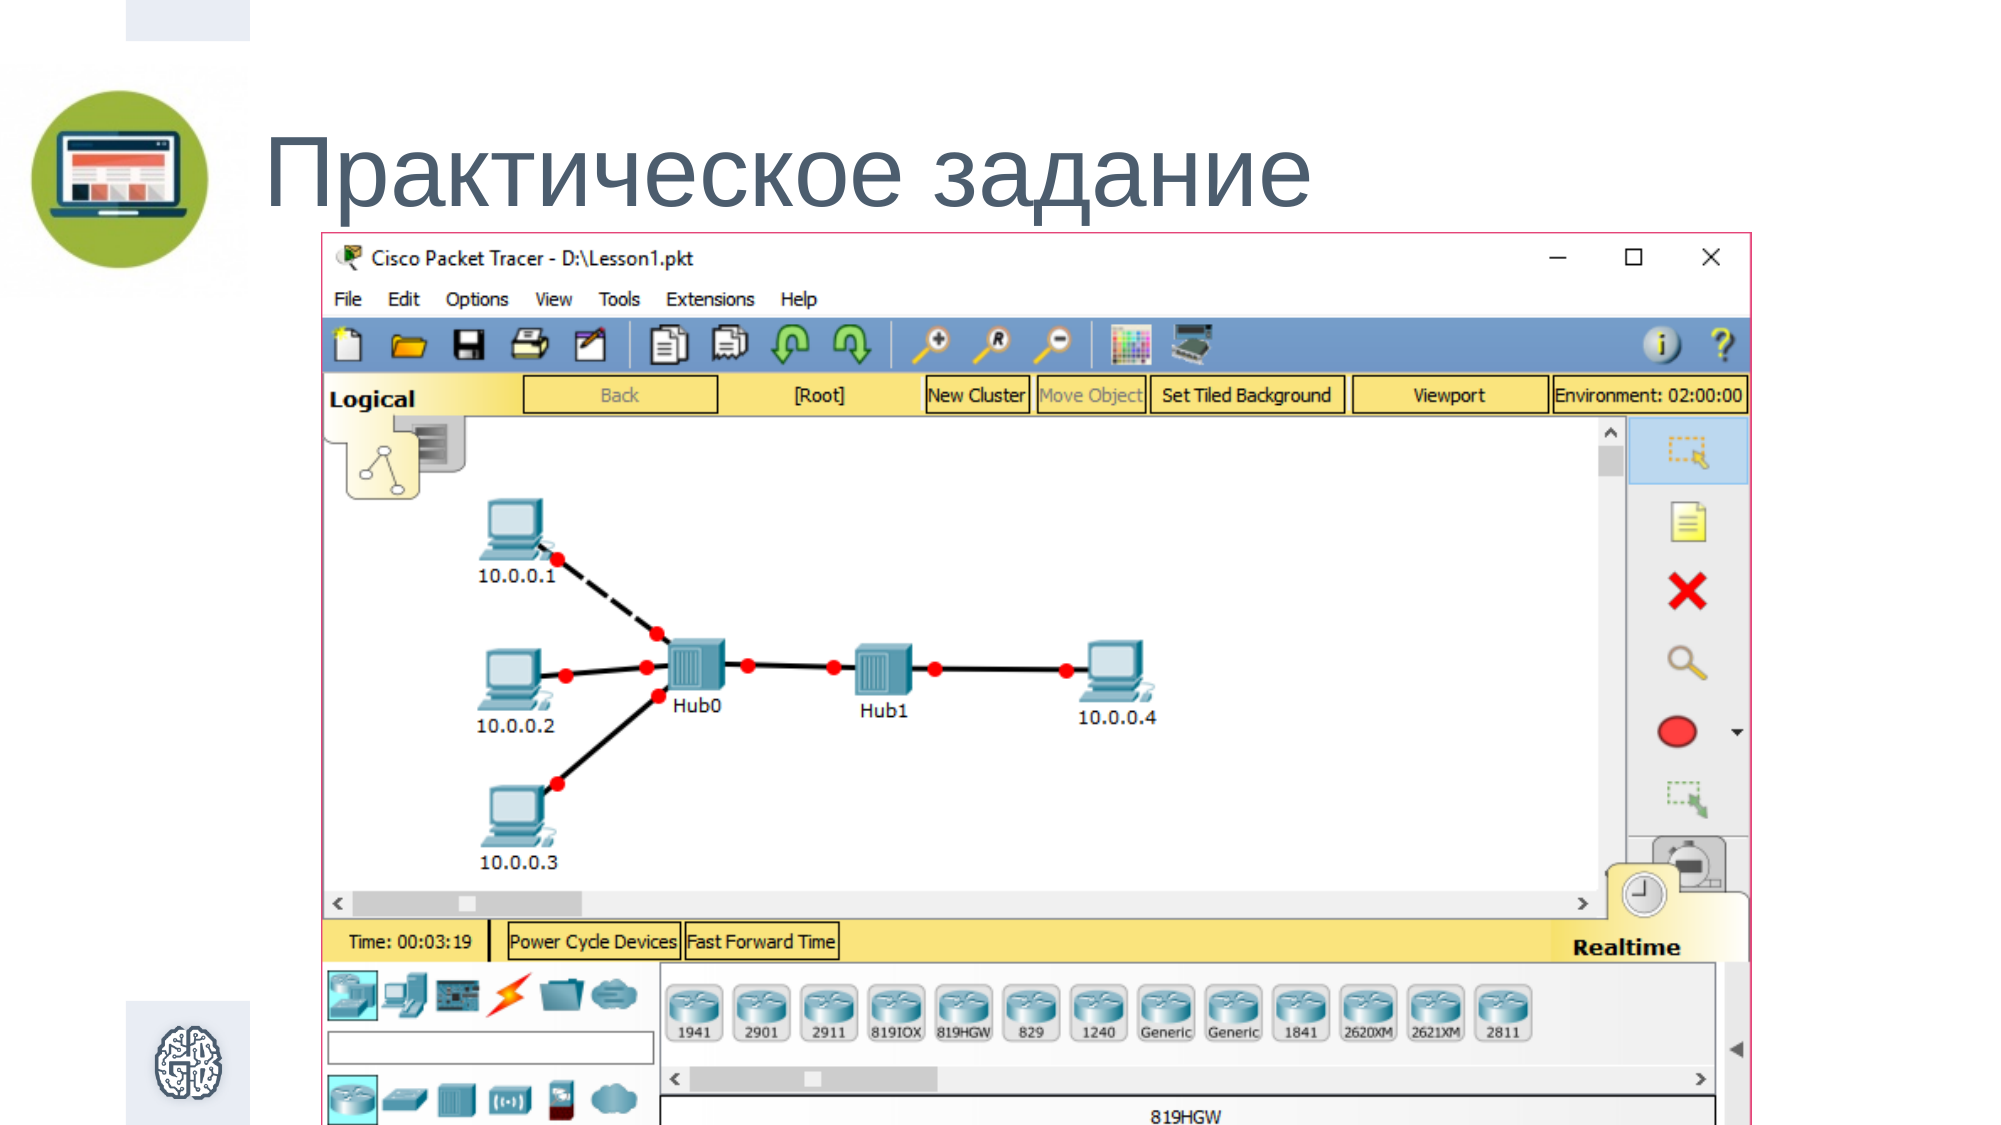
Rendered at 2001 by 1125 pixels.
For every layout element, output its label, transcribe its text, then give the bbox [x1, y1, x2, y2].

title Практическое задание [248, 49, 1752, 298]
picture [0, 64, 248, 298]
picture [321, 298, 1752, 1125]
picture [144, 1016, 232, 1110]
